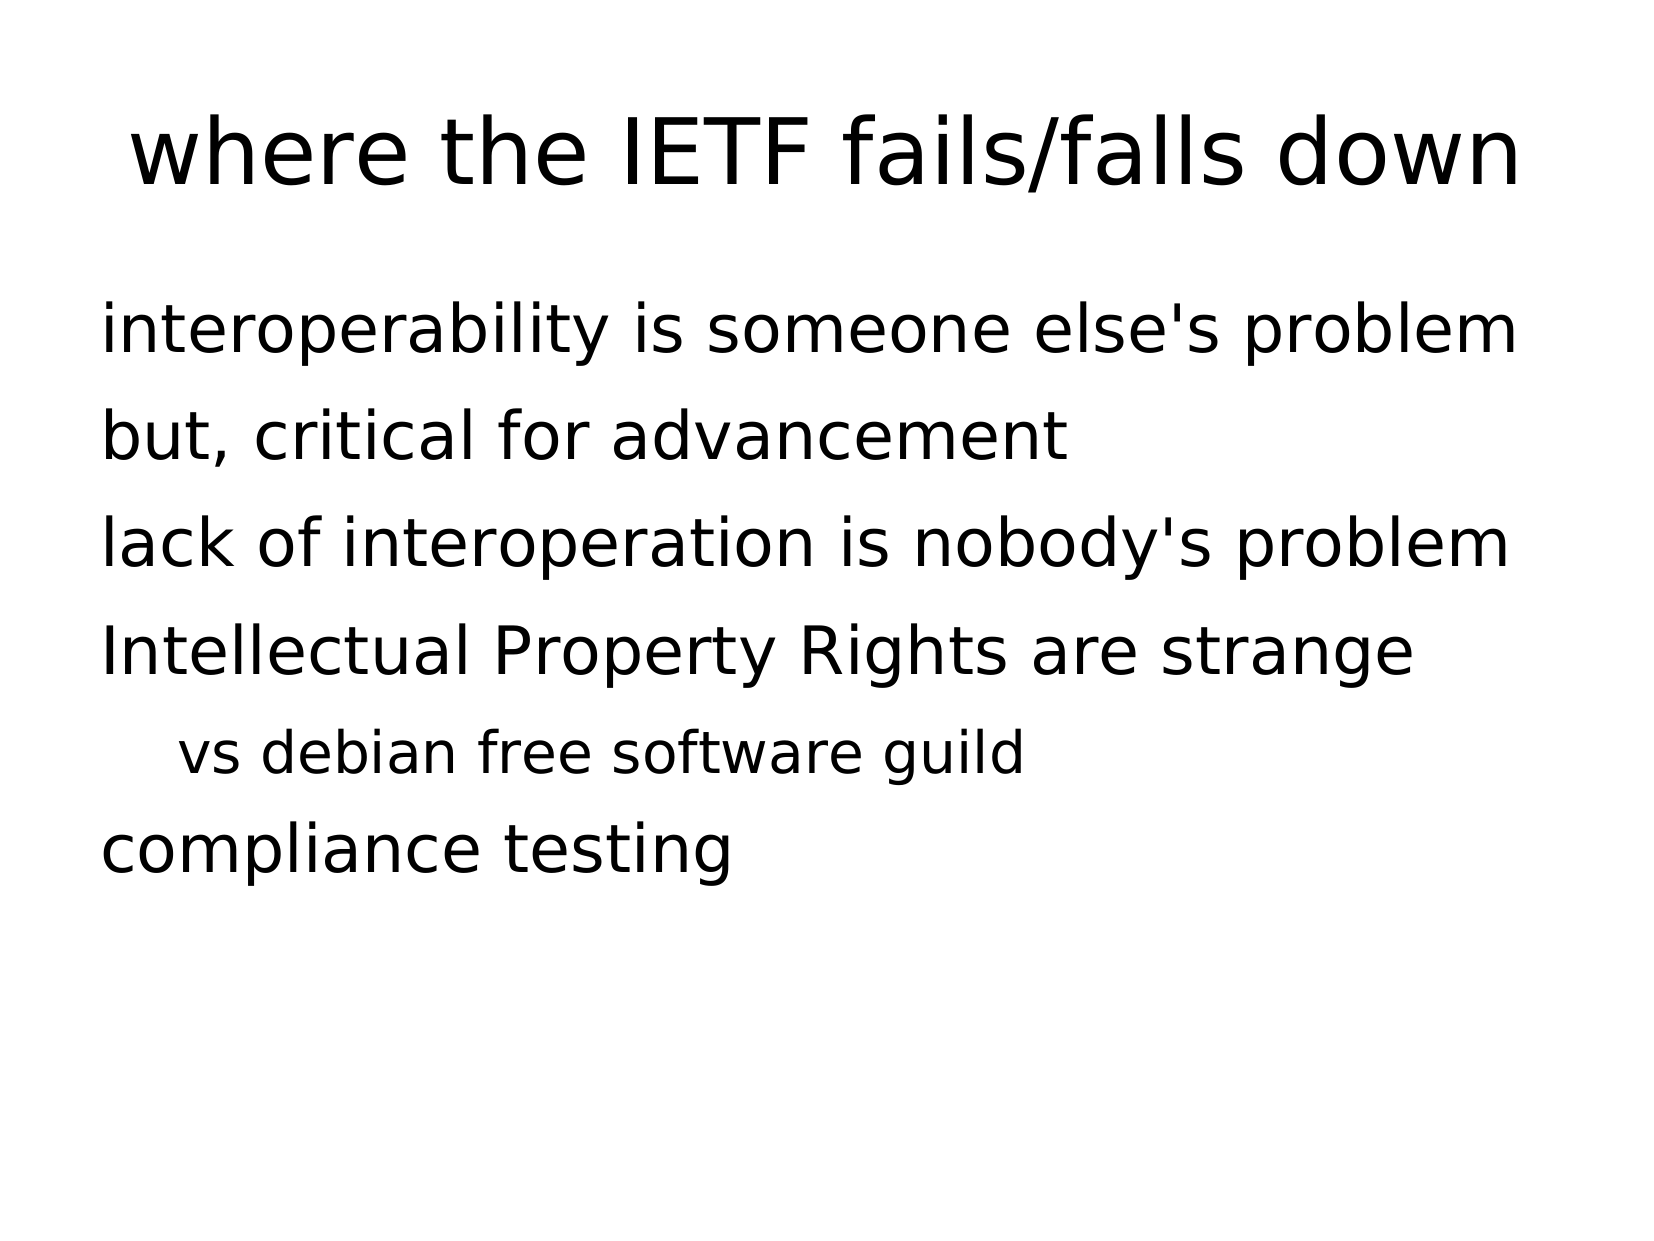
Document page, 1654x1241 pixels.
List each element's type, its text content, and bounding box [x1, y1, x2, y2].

title where the IETF fails/falls down [82, 49, 1571, 257]
list interoperability is someone else's problem but, critical for advancement lack of interoperation is nobody's problem Intellectual Property Rights are strange vs debian free software guild compliance testing [82, 290, 1571, 1094]
